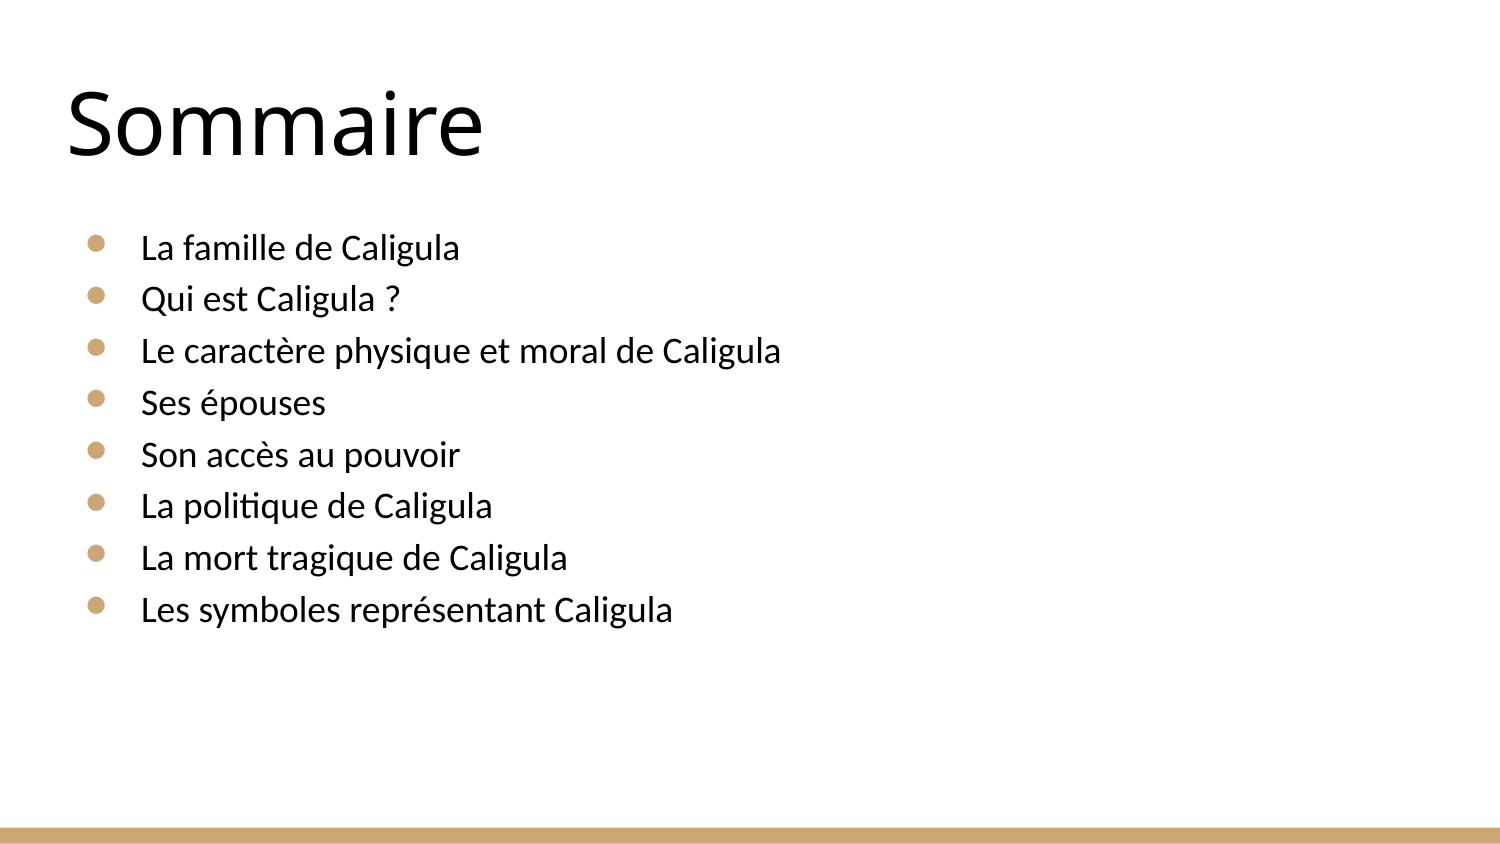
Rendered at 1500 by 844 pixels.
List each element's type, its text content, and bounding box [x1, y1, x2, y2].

list La famille de Caligula Qui est Caligula ? Le caractère physique et moral de Caligula Ses épouses Son accès au pouvoir La politique de Caligula La mort tragique de Caligula Les symboles représentant Caligula [51, 200, 1449, 652]
title Sommaire [51, 51, 1449, 189]
